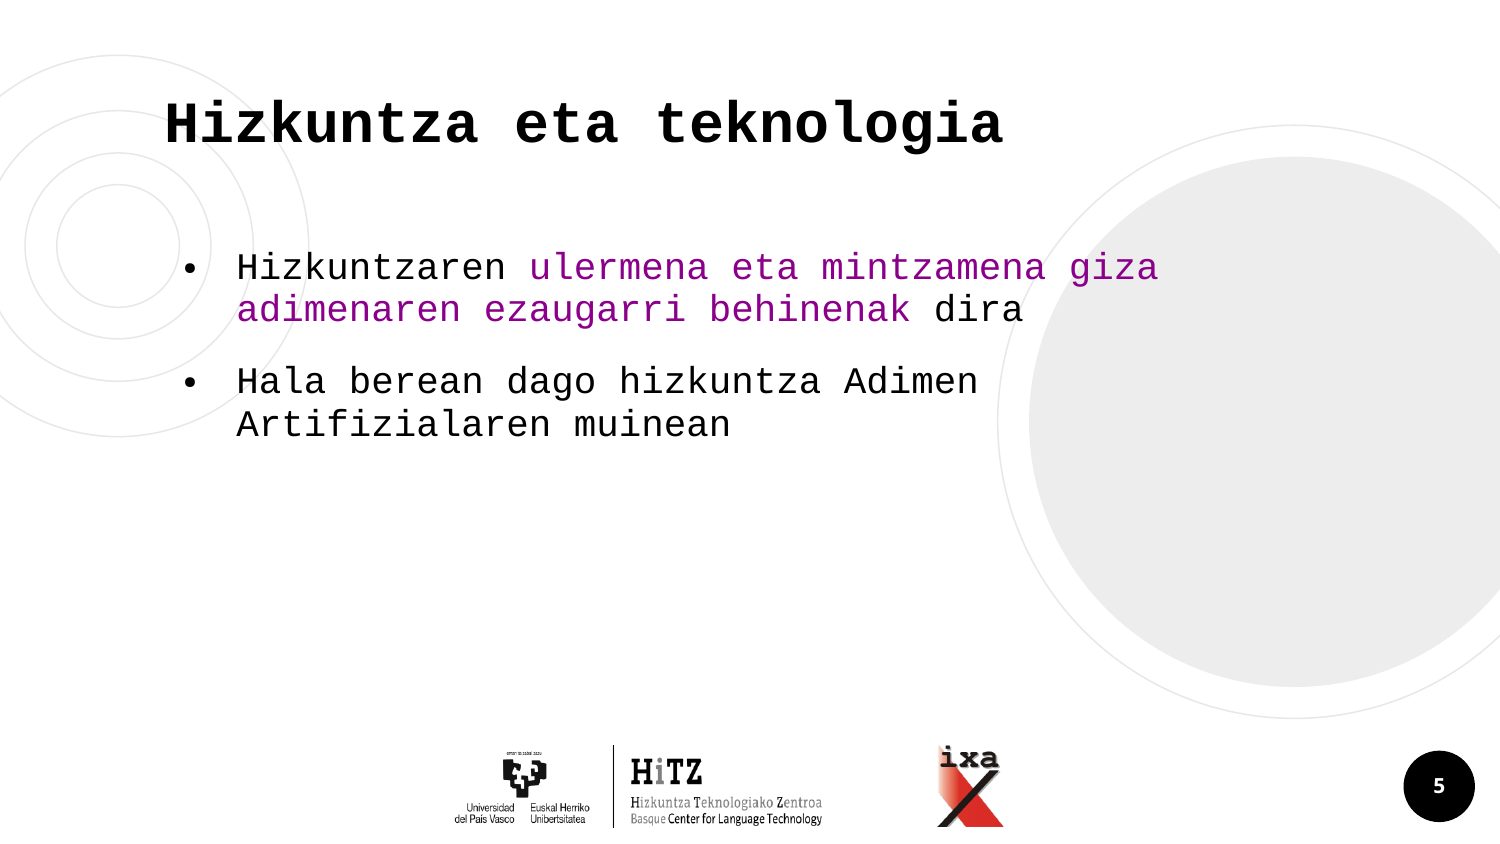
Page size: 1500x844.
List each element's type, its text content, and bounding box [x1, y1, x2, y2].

picture [937, 744, 1004, 827]
title Hizkuntza eta teknologia [164, 70, 1311, 183]
picture [450, 745, 827, 828]
text_box <zenbakia> [1403, 750, 1475, 823]
list Hizkuntzaren ulermena eta mintzamena giza adimenaren ezaugarri behinenak dira Hala berean dago hizkuntza Adimen Artifizialaren muinean [165, 248, 1253, 709]
